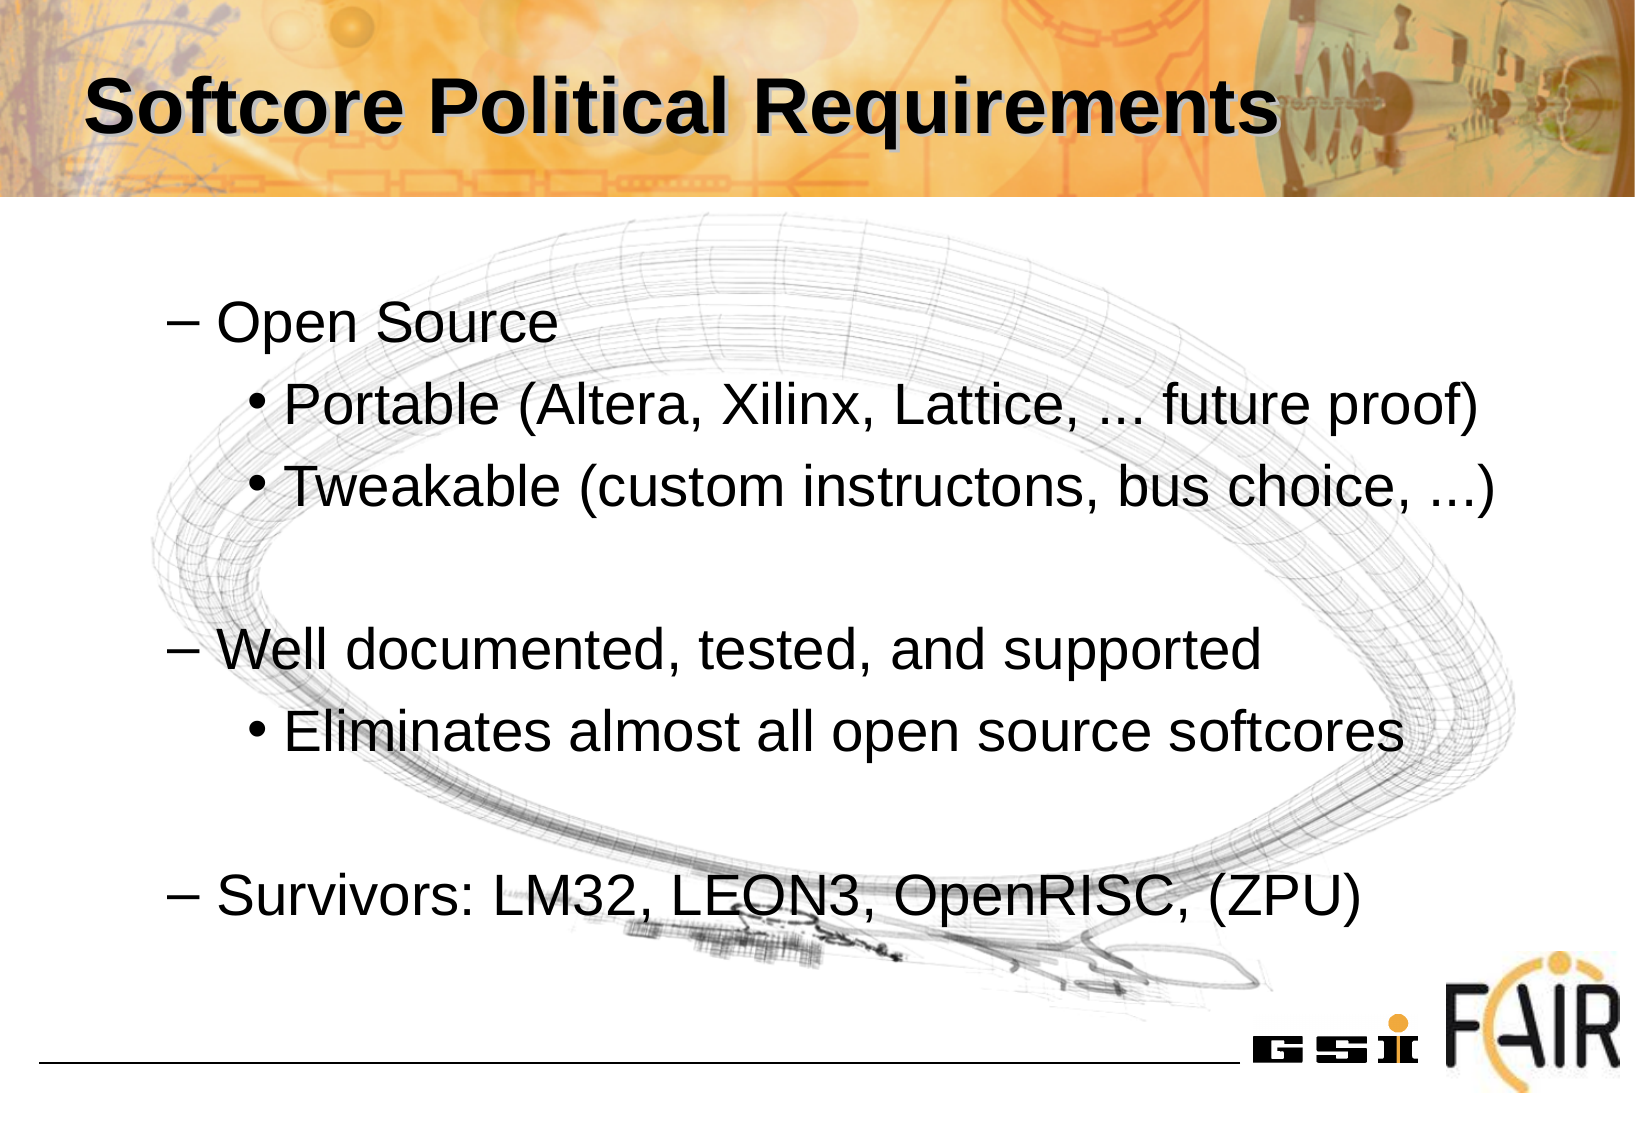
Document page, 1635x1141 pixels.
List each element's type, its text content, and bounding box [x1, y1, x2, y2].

title Softcore Political Requirements [68, 12, 1570, 191]
picture [0, 0, 1635, 197]
subtitle Open Source Portable (Altera, Xilinx, Lattice, ... future proof) Tweakable (custom instructons, bus choice, ...) Well documented, tested, and supported Eliminates almost all open source softcores Survivors: LM32, LEON3, OpenRISC, (ZPU) [88, 201, 1560, 1010]
picture [125, 951, 1620, 1093]
